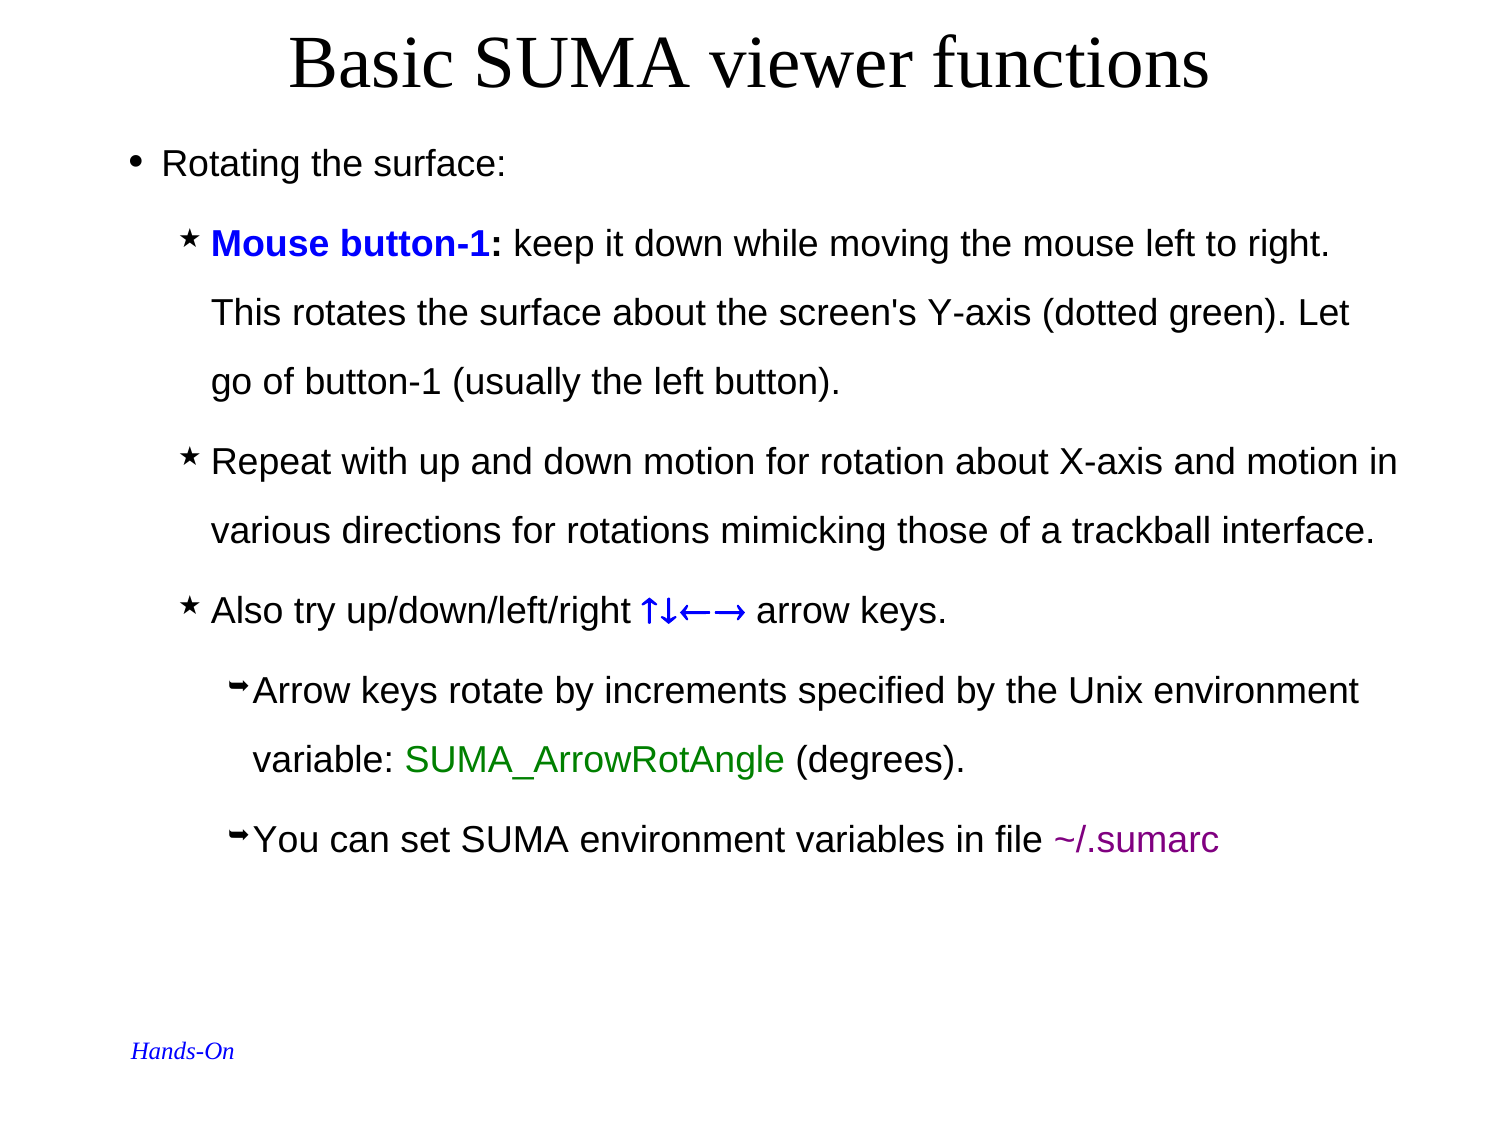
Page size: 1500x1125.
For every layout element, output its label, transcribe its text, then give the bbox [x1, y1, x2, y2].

title Basic SUMA viewer functions [112, 3, 1388, 107]
list Rotating the surface: Mouse button-1: keep it down while moving the mouse left to right. This rotates the surface about the screen's Y-axis (dotted green). Let go of button-1 (usually the left button). Repeat with up and down motion for rotation about X-axis and motion in various directions for rotations mimicking those of a trackball interface. Also try up/down/left/right     arrow keys. Arrow keys rotate by increments specified by the Unix environment variable: SUMA_ArrowRotAngle (degrees). You can set SUMA environment variables in file ~/.sumarc [112, 107, 1414, 1013]
text_box Hands-On [116, 1028, 250, 1074]
